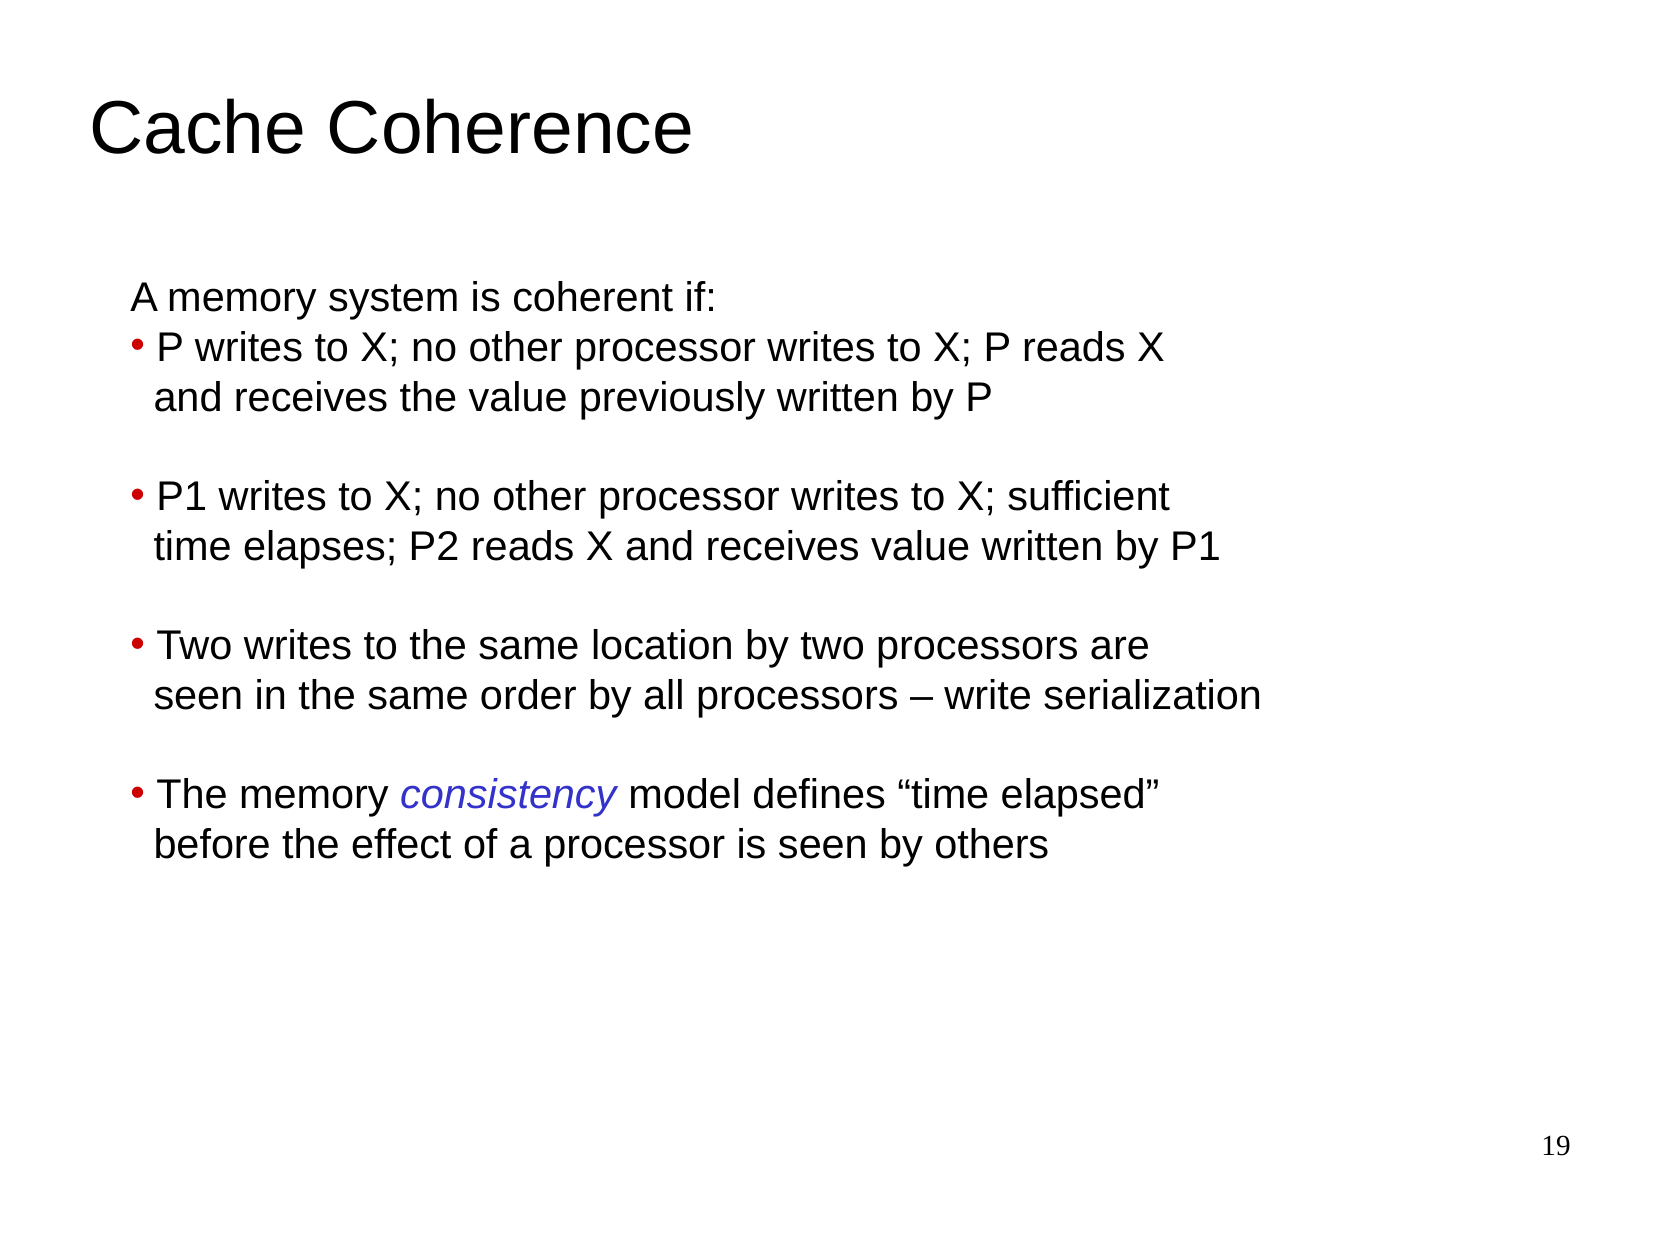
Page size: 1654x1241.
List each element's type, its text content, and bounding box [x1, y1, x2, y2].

text_box Cache Coherence [74, 71, 710, 177]
text_box A memory system is coherent if: P writes to X; no other processor writes to X; P reads X and receives the value previously written by P P1 writes to X; no other processor writes to X; sufficient time elapses; P2 reads X and receives value written by P1 Two writes to the same location by two processors are seen in the same order by all processors – write serialization The memory consistency model defines “time elapsed” before the effect of a processor is seen by others [115, 262, 1278, 875]
